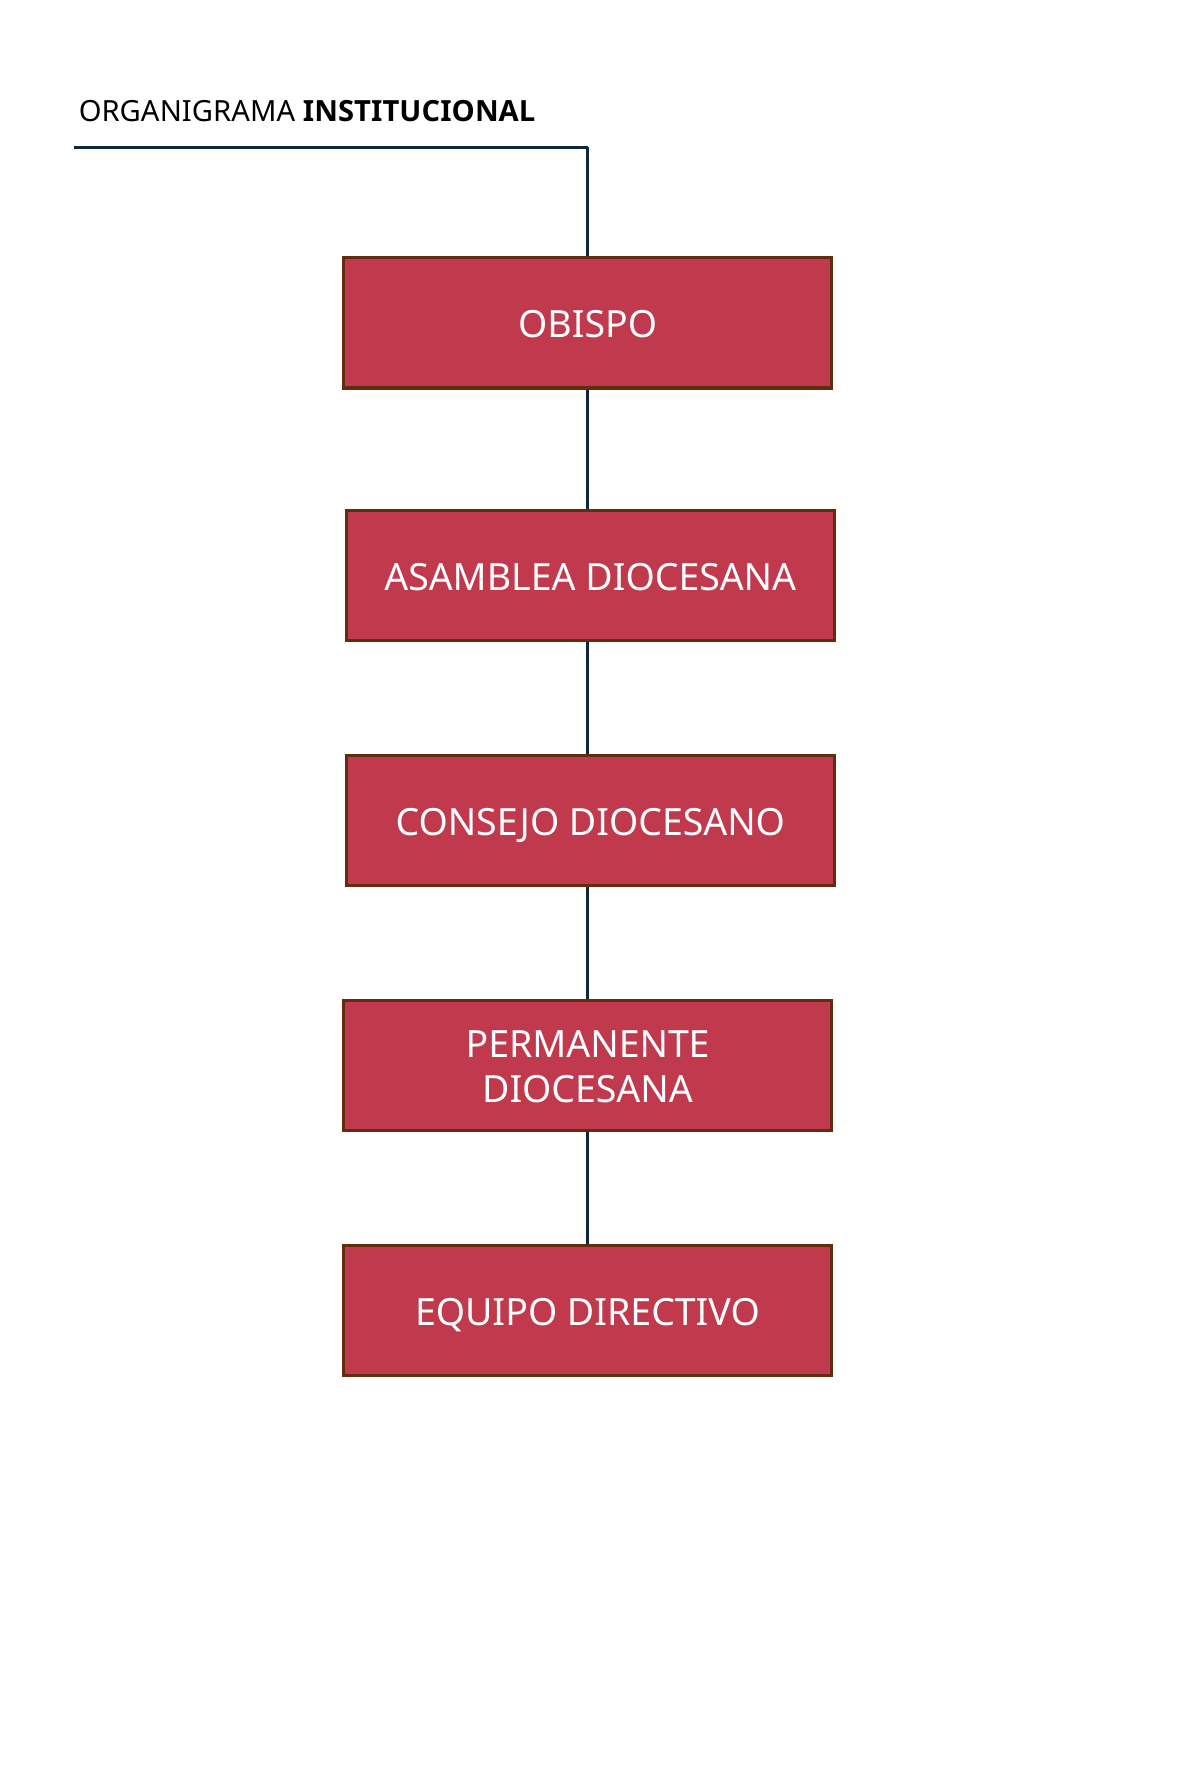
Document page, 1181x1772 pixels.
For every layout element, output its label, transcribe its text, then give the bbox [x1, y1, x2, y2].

text_box OBISPO [344, 257, 832, 388]
text_box ASAMBLEA DIOCESANA [346, 510, 835, 641]
text_box PERMANENTE DIOCESANA [344, 1000, 832, 1131]
text_box EQUIPO DIRECTIVO [344, 1245, 832, 1376]
text_box CONSEJO DIOCESANO [346, 755, 835, 886]
text_box ORGANIGRAMA INSTITUCIONAL [63, 84, 731, 136]
